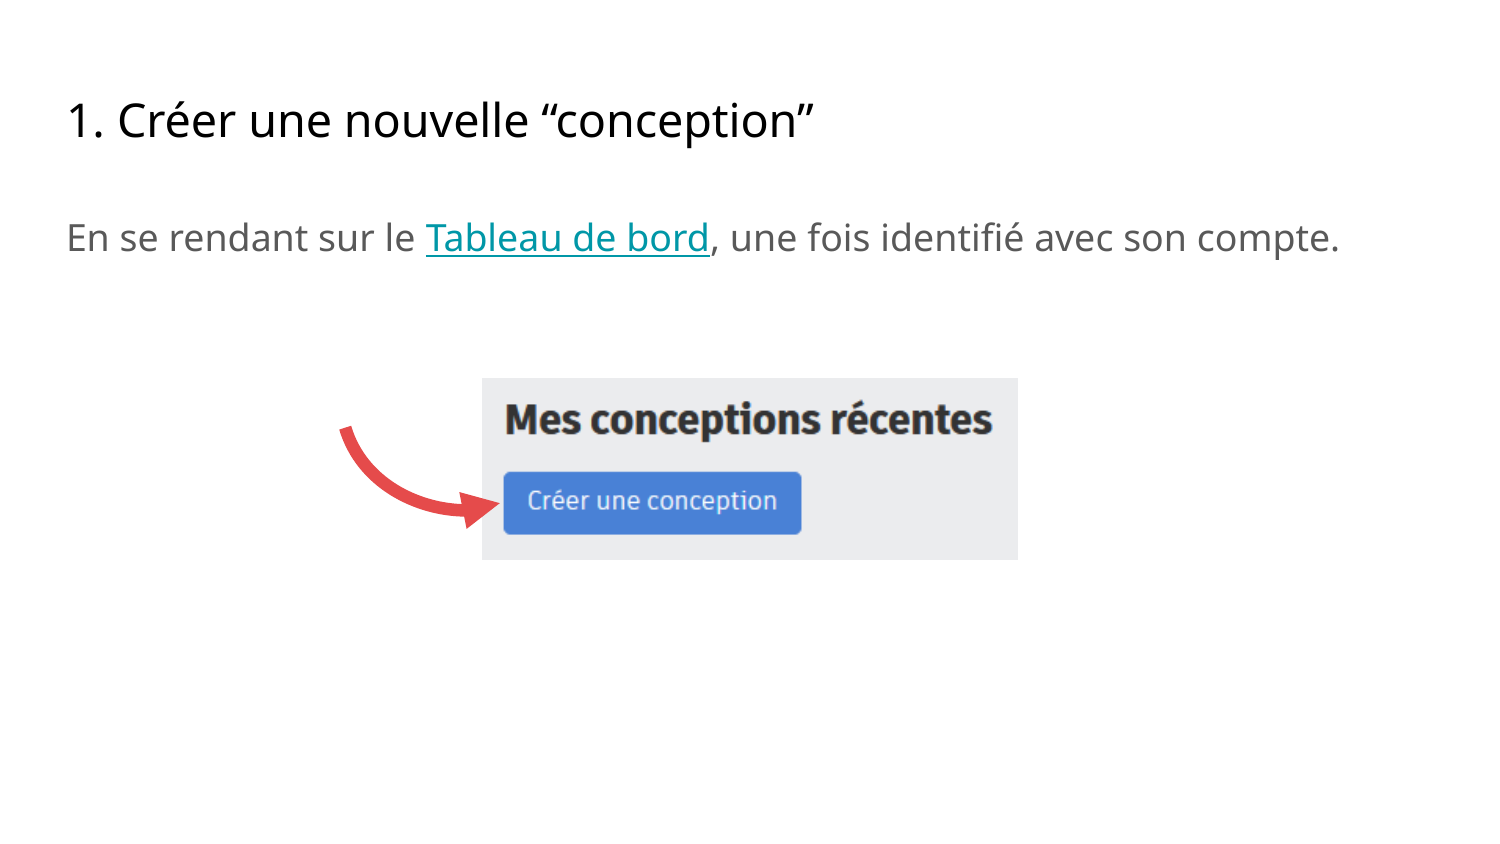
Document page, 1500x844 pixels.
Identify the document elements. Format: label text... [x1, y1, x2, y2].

picture [482, 378, 1018, 560]
list En se rendant sur le Tableau de bord, une fois identifié avec son compte. [51, 189, 1449, 750]
title 1. Créer une nouvelle “conception” [51, 72, 1449, 167]
